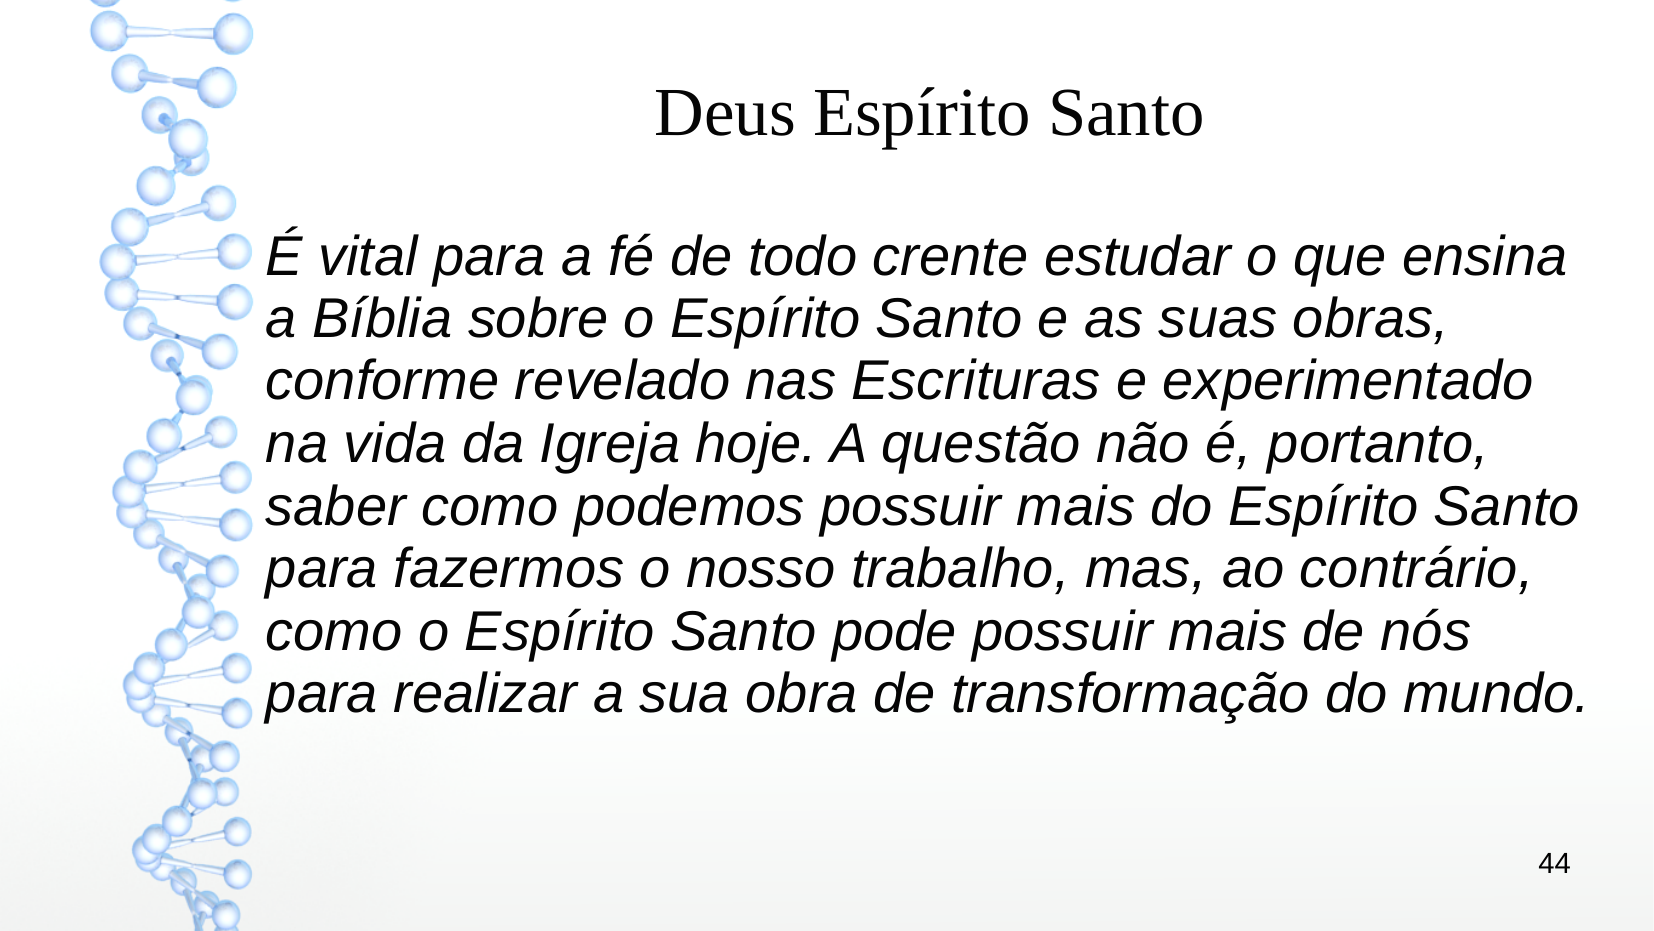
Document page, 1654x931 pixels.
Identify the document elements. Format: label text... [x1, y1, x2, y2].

title Deus Espírito Santo [265, 35, 1595, 189]
picture [0, 0, 1654, 931]
list É vital para a fé de todo crente estudar o que ensina a Bíblia sobre o Espírito Santo e as suas obras, conforme revelado nas Escrituras e experimentado na vida da Igreja hoje. A questão não é, portanto, saber como podemos possuir mais do Espírito Santo para fazermos o nosso trabalho, mas, ao contrário, como o Espírito Santo pode possuir mais de nós para realizar a sua obra de transformação do mundo. [265, 224, 1595, 764]
